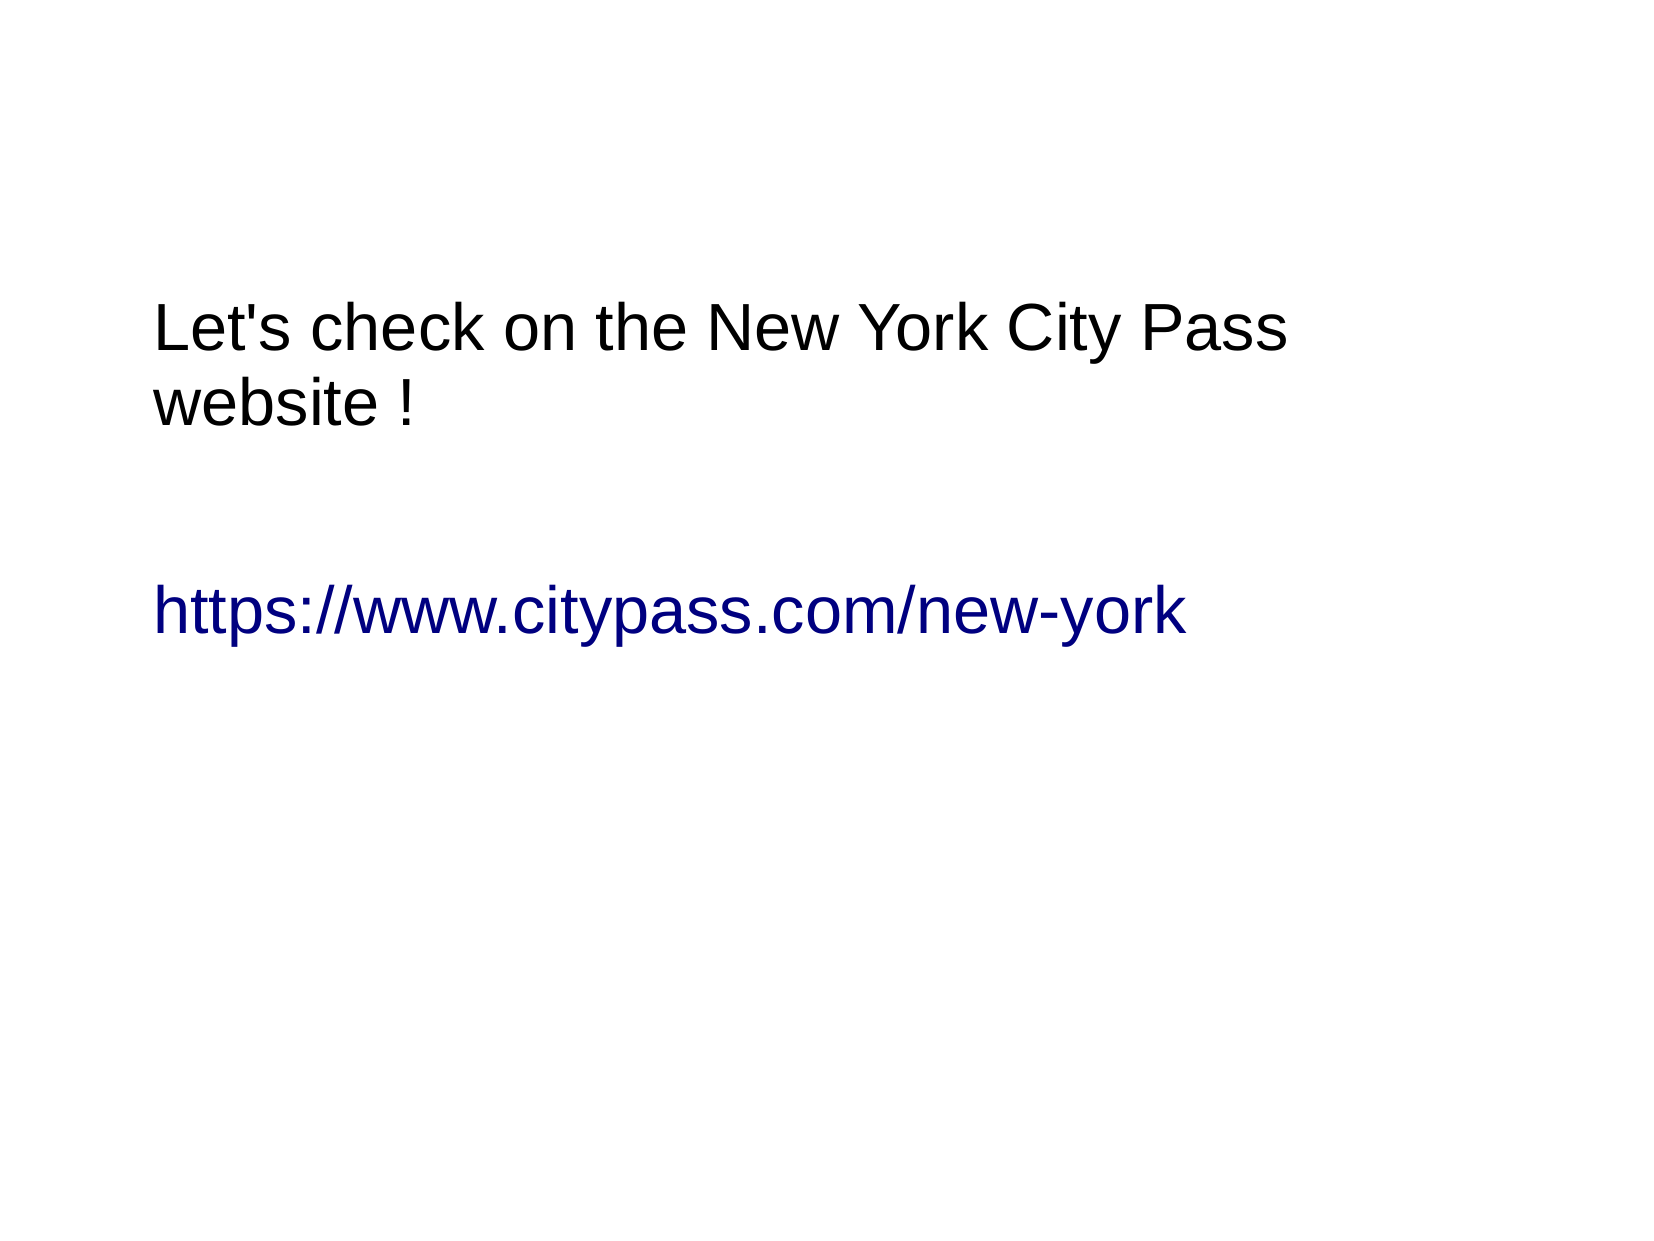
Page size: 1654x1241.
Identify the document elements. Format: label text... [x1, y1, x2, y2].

list Let's check on the New York City Pass website ! https://www.citypass.com/new-york [82, 290, 1571, 1109]
